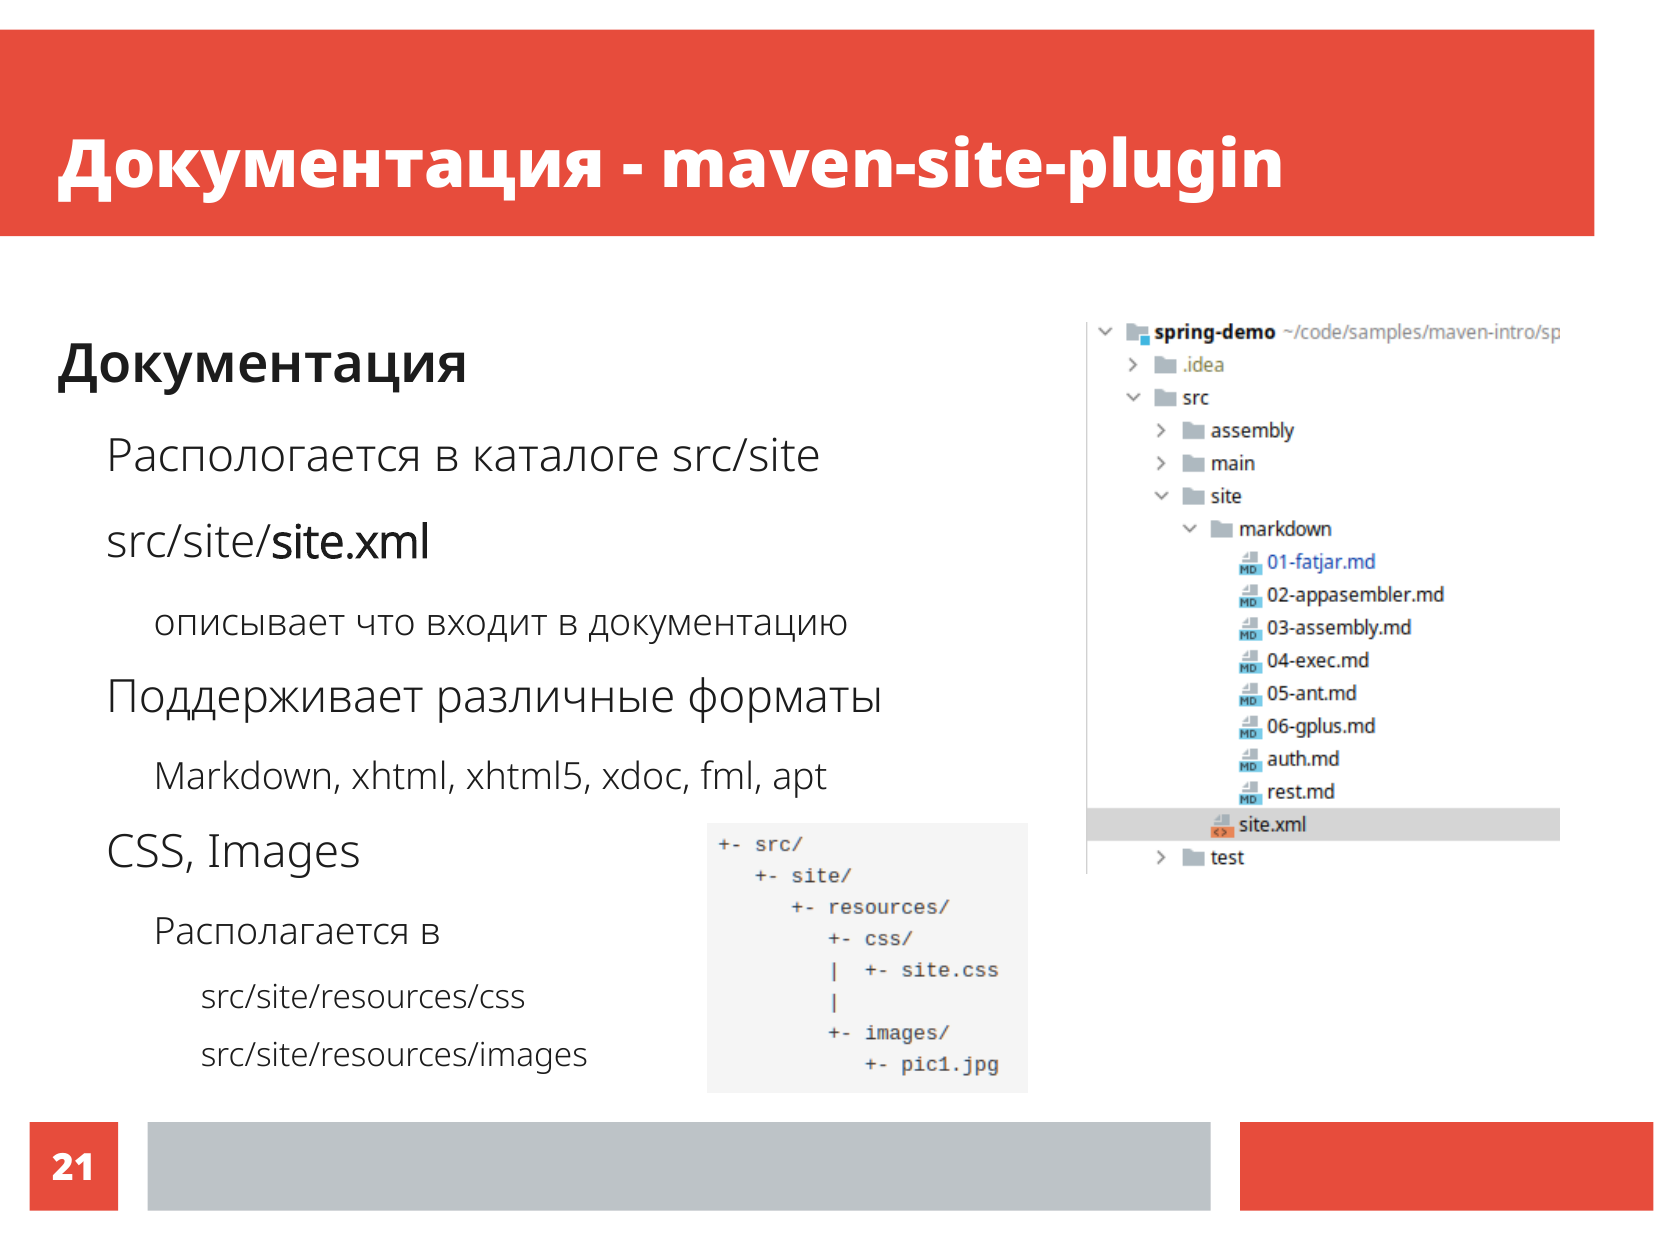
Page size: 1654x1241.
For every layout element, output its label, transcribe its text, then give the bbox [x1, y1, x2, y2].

list Документация Распологается в каталоге src/site src/site/site.xml описывает что входит в документацию Поддерживает различные форматы Markdown, xhtml, xhtml5, xdoc, fml, apt CSS, Images Располагается в src/site/resources/css src/site/resources/images [59, 324, 1087, 1093]
picture [1086, 322, 1560, 875]
picture [707, 823, 1028, 1093]
title Документация - maven-site-plugin [59, 59, 1595, 207]
